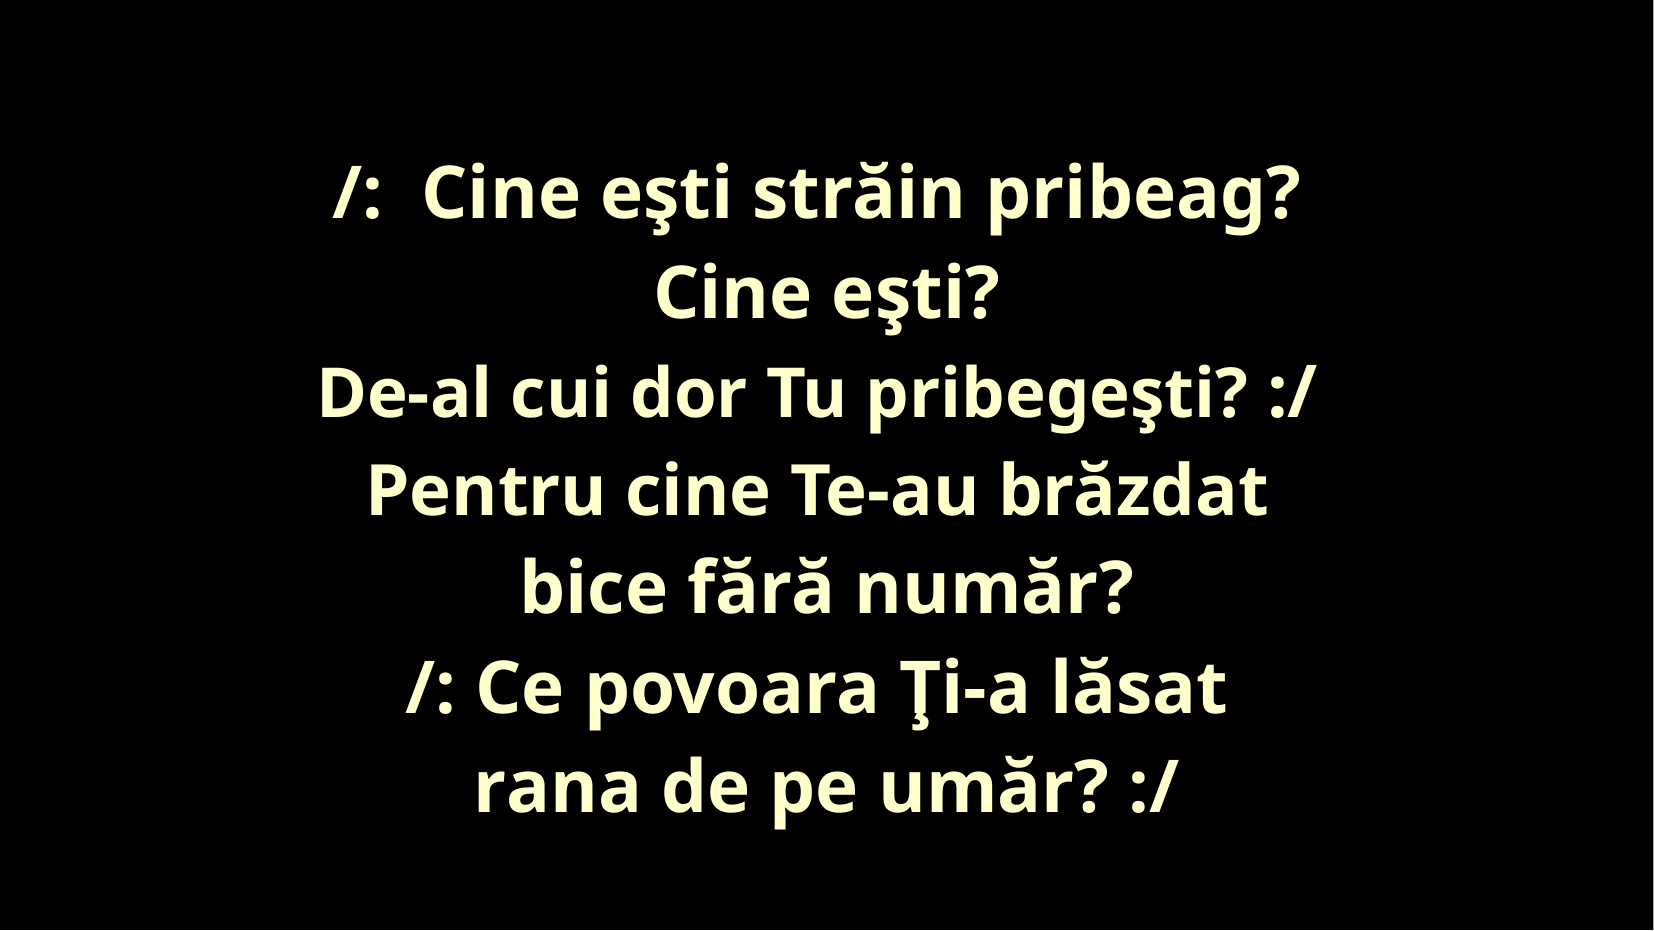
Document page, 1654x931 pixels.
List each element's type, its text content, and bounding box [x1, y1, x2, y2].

text_box /: Cine eşti străin pribeag? Cine eşti? De-al cui dor Tu pribegeşti? :/ Pentru cine Te-au brăzdat bice fără număr? /: Ce povoara Ţi-a lăsat rana de pe umăr? :/ [82, 191, 1571, 784]
